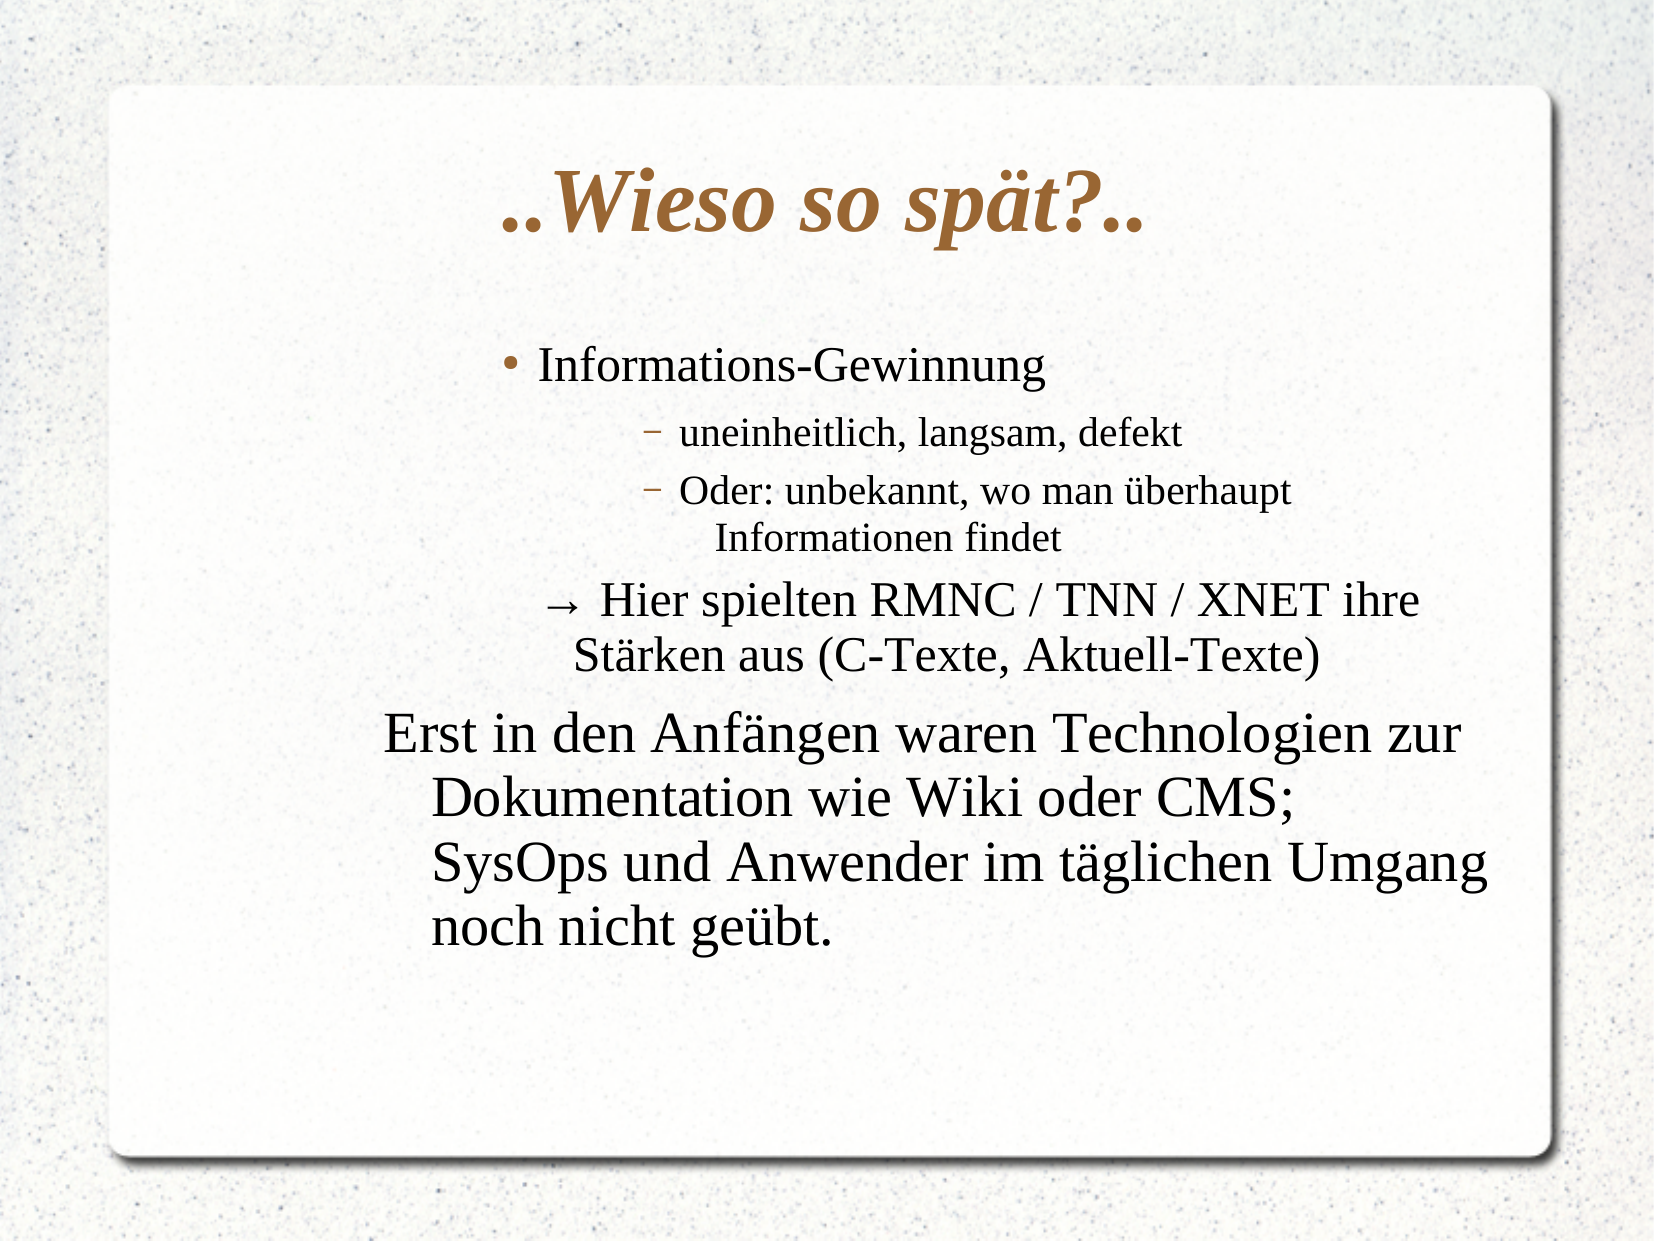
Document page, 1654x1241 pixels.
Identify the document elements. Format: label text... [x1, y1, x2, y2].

title ..Wieso so spät?.. [118, 104, 1536, 297]
list Informations-Gewinnung uneinheitlich, langsam, defekt Oder: unbekannt, wo man überhaupt Informationen findet → Hier spielten RMNC / TNN / XNET ihre Stärken aus (C-Texte, Aktuell-Texte) Erst in den Anfängen waren Technologien zur Dokumentation wie Wiki oder CMS; SysOps und Anwender im täglichen Umgang noch nicht geübt. [147, 336, 1506, 972]
picture [0, 0, 1654, 1241]
